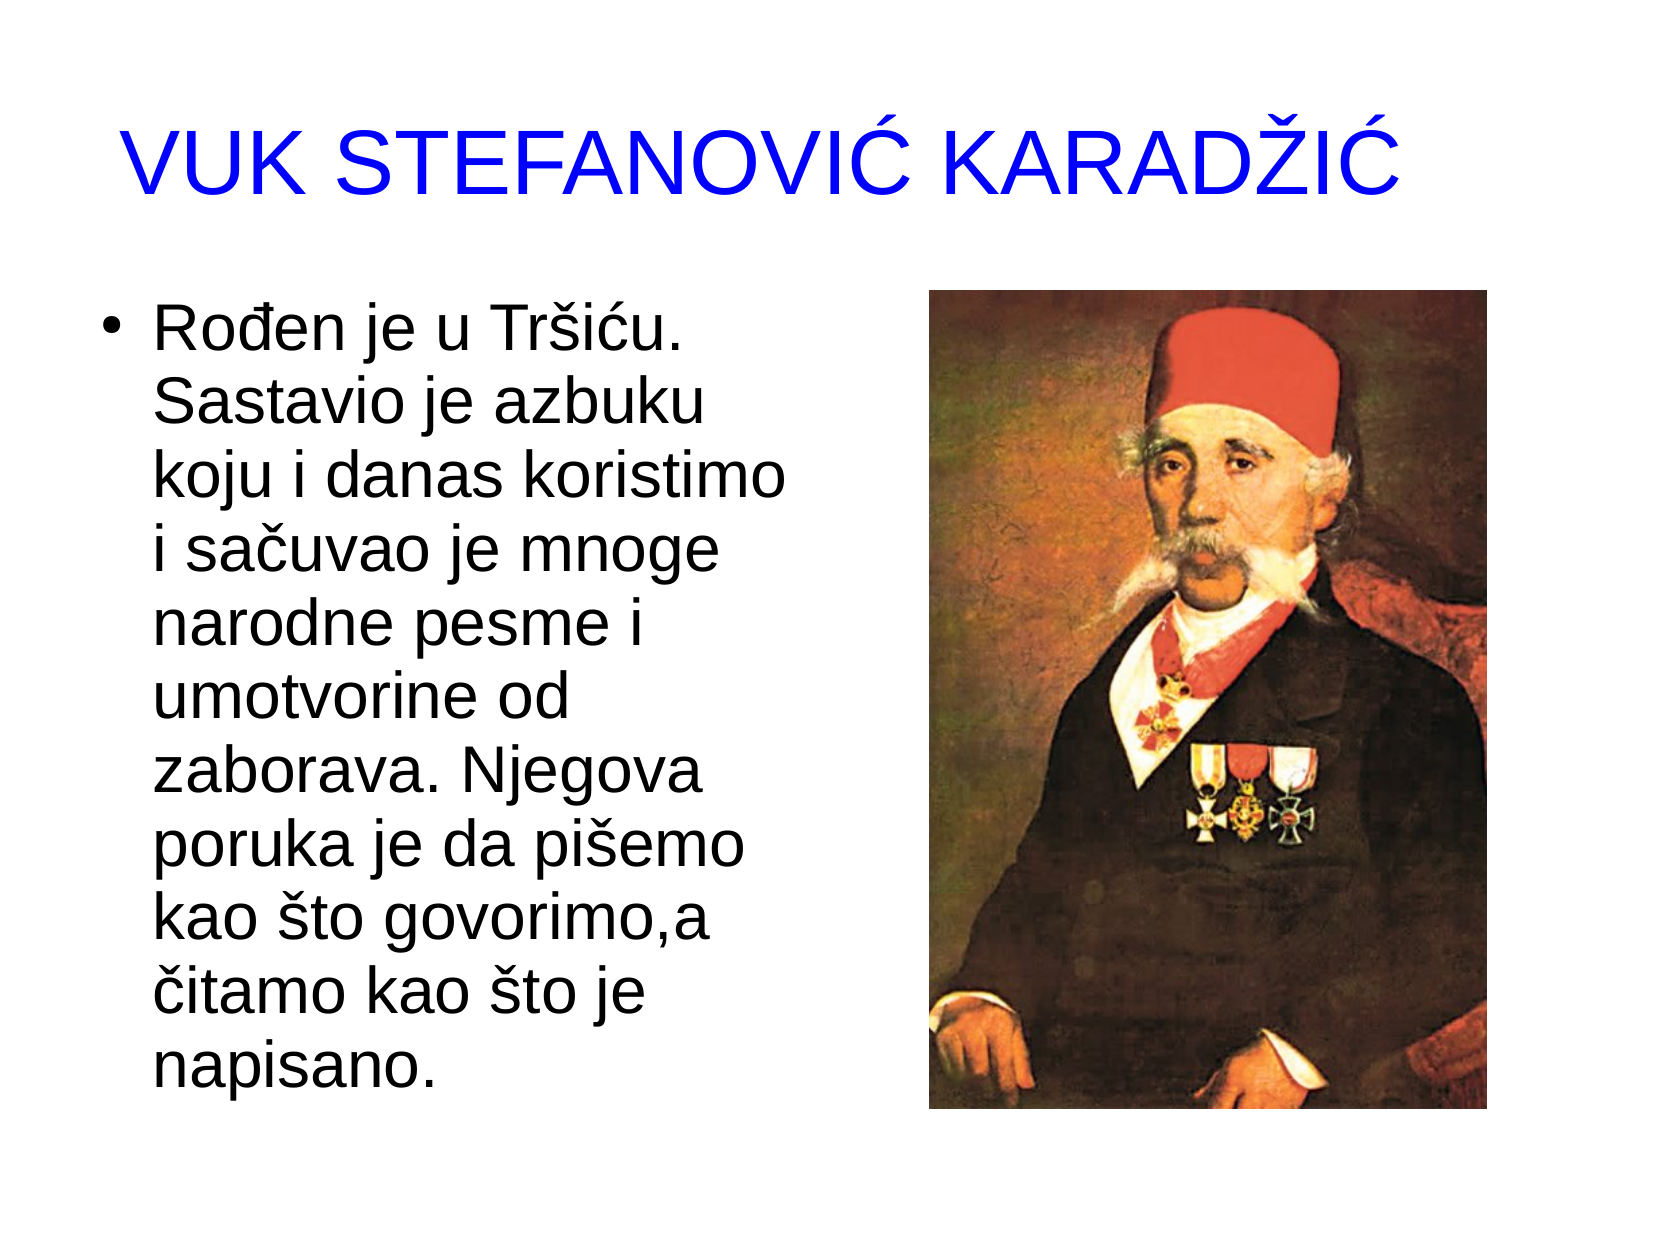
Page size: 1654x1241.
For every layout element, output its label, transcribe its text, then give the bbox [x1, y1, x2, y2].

title VUK STEFANOVIĆ KARADŽIĆ [17, 59, 1506, 267]
list Rođen je u Tršiću. Sastavio je azbuku koju i danas koristimo i sačuvao je mnoge narodne pesme i umotvorine od zaborava. Njegova poruka je da pišemo kao što govorimo,a čitamo kao što je napisano. [82, 290, 809, 1109]
picture [929, 290, 1487, 1109]
